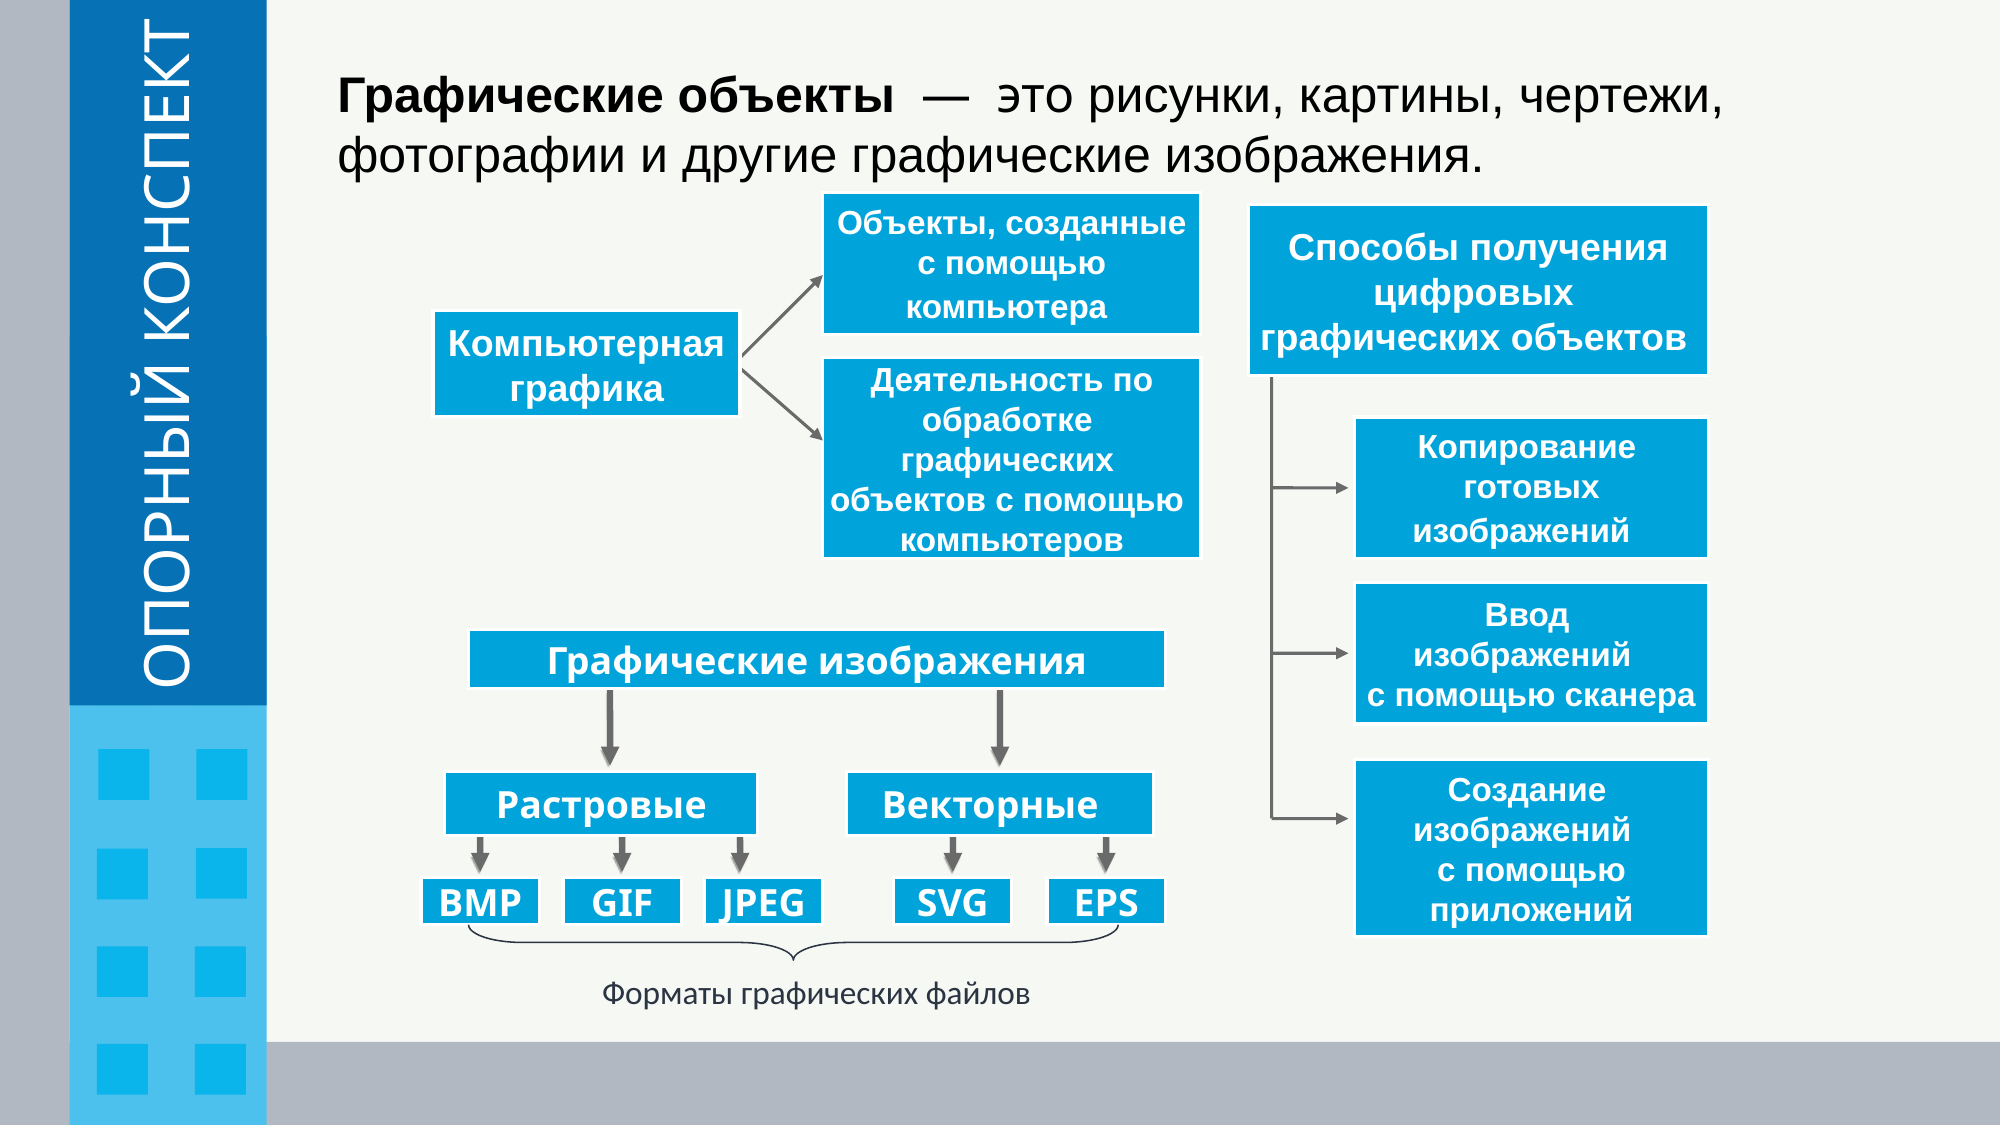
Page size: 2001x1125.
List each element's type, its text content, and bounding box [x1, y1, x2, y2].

text_box Компьютерная графика [433, 310, 741, 417]
text_box Способы получения цифровых графических объектов [1248, 204, 1709, 376]
text_box BMP [421, 877, 540, 925]
text_box Создание изображений с помощью приложений [1354, 759, 1709, 937]
text_box Растровые [444, 771, 758, 836]
text_box GIF [562, 877, 682, 925]
text_box Графические изображения [468, 629, 1166, 689]
text_box EPS [1047, 877, 1166, 925]
text_box Ввод изображений с помощью сканера [1354, 582, 1709, 725]
text_box JPEG [704, 877, 823, 925]
text_box Объекты, созданные с помощью компьютера [822, 192, 1201, 335]
text_box Копирование готовых изображений [1354, 417, 1709, 559]
text_box Форматы графических файлов [480, 971, 1154, 1019]
text_box Векторные [846, 771, 1154, 836]
text_box SVG [893, 877, 1012, 925]
text_box Деятельность по обработке графических объектов с помощью компьютеров [822, 357, 1202, 559]
text_box Графические объекты — это рисунки, картины, чертежи, фотографии и другие графические изображения. [322, 54, 1958, 235]
